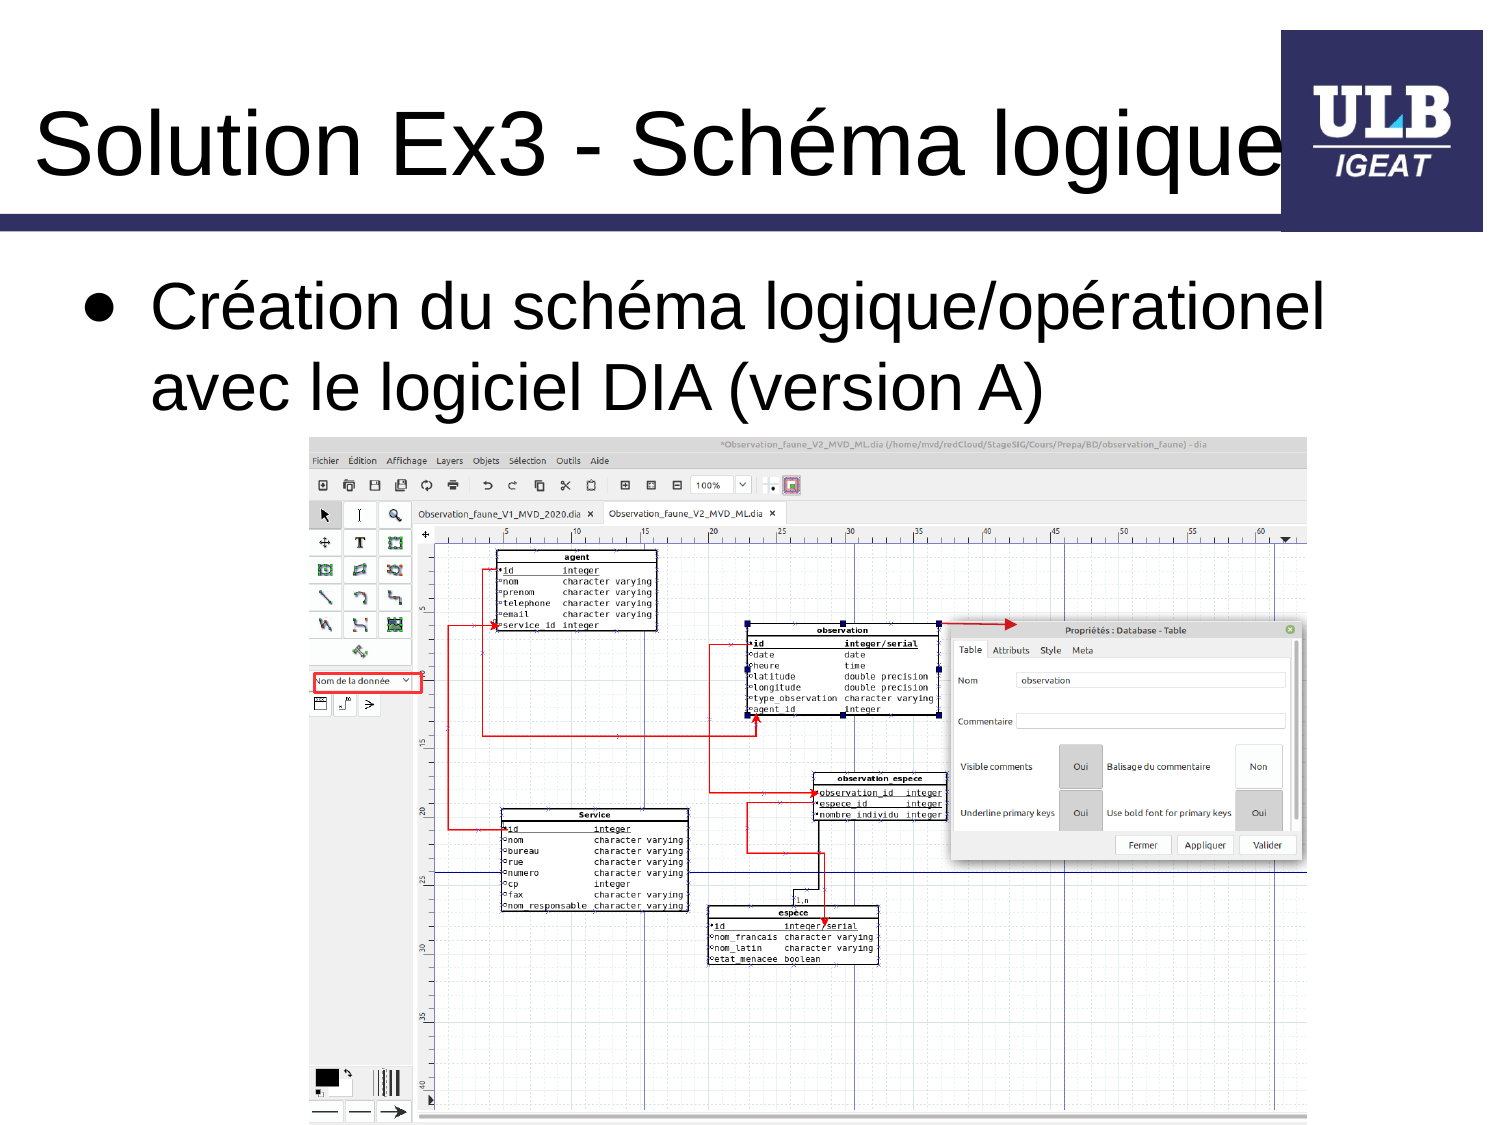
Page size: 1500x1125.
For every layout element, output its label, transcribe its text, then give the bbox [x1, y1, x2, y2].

title Solution Ex3 - Schéma logique [33, 44, 1425, 233]
picture [309, 437, 1307, 1125]
picture [1281, 30, 1483, 232]
list Création du schéma logique/opérationel avec le logiciel DIA (version A) [75, 263, 1425, 916]
